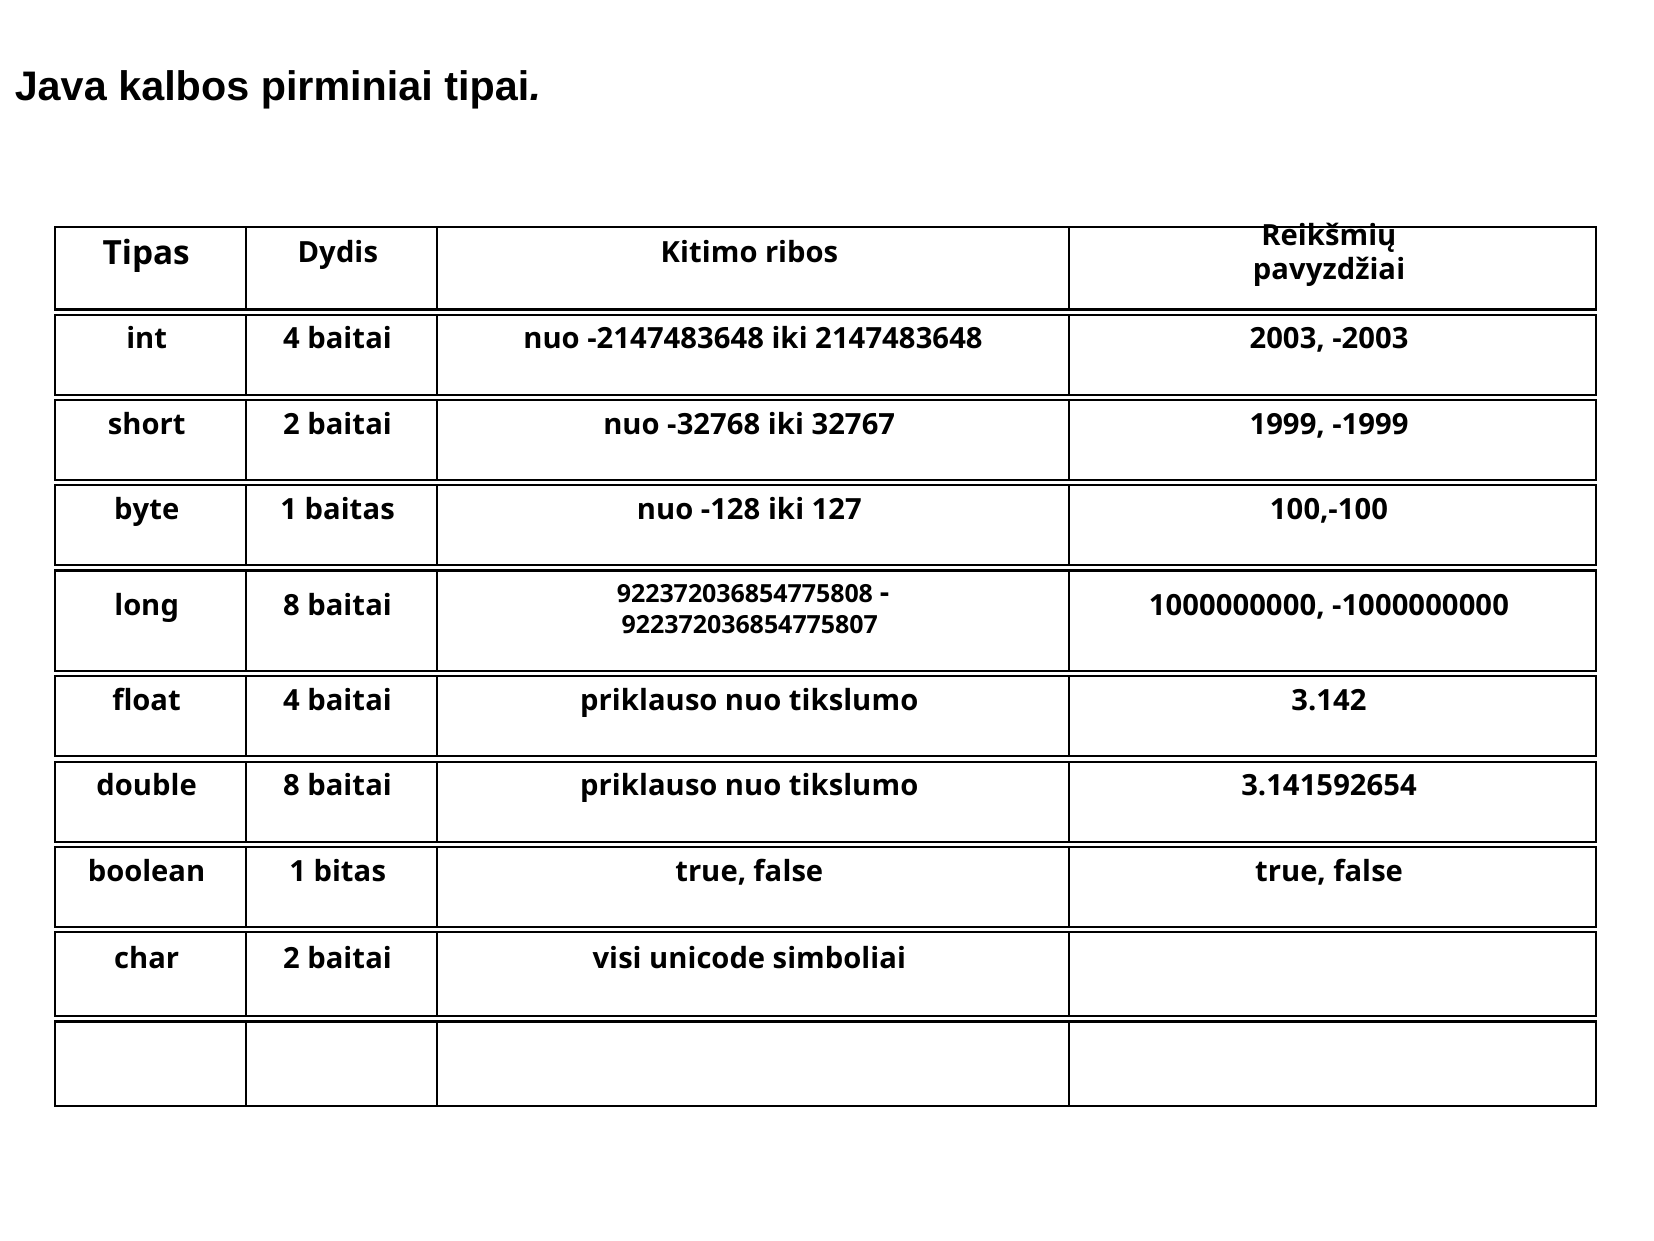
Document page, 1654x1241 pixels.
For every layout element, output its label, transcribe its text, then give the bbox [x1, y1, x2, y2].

text_box 1 baitas [246, 485, 436, 566]
text_box 922372036854775808 - 922372036854775807 [436, 570, 1069, 672]
text_box byte [54, 485, 246, 566]
text_box Kitimo ribos [436, 227, 1069, 310]
text_box float [54, 676, 246, 757]
text_box priklauso nuo tikslumo [436, 676, 1069, 757]
text_box long [54, 570, 246, 672]
text_box 100,-100 [1069, 485, 1597, 566]
text_box 3.141592654 [1069, 761, 1597, 842]
text_box true, false [1069, 846, 1597, 927]
text_box true, false [436, 846, 1069, 927]
text_box 2 baitai [246, 932, 436, 1017]
text_box char [54, 932, 246, 1017]
text_box nuo -32768 iki 32767 [436, 399, 1069, 480]
text_box 3.142 [1069, 676, 1597, 757]
text_box visi unicode simboliai [436, 932, 1068, 1017]
text_box 8 baitai [246, 761, 436, 842]
text_box double [54, 761, 246, 842]
text_box 2003, -2003 [1069, 314, 1597, 395]
text_box Dydis [246, 227, 436, 310]
text_box boolean [54, 846, 246, 927]
text_box Tipas [54, 227, 246, 310]
text_box 8 baitai [246, 570, 436, 672]
text_box short [54, 399, 246, 480]
text_box 2 baitai [246, 399, 436, 480]
text_box nuo -128 iki 127 [436, 485, 1069, 566]
text_box nuo -2147483648 iki 2147483648 [436, 314, 1069, 395]
text_box Reikšmių pavyzdžiai [1069, 227, 1597, 310]
text_box 4 baitai [246, 676, 436, 757]
text_box 1 bitas [246, 846, 436, 927]
text_box 4 baitai [246, 314, 436, 395]
text_box priklauso nuo tikslumo [436, 761, 1069, 842]
text_box int [54, 314, 246, 395]
text_box Java kalbos pirminiai tipai. [0, 51, 1654, 166]
text_box 1999, -1999 [1069, 399, 1597, 480]
text_box 1000000000, -1000000000 [1069, 570, 1597, 672]
